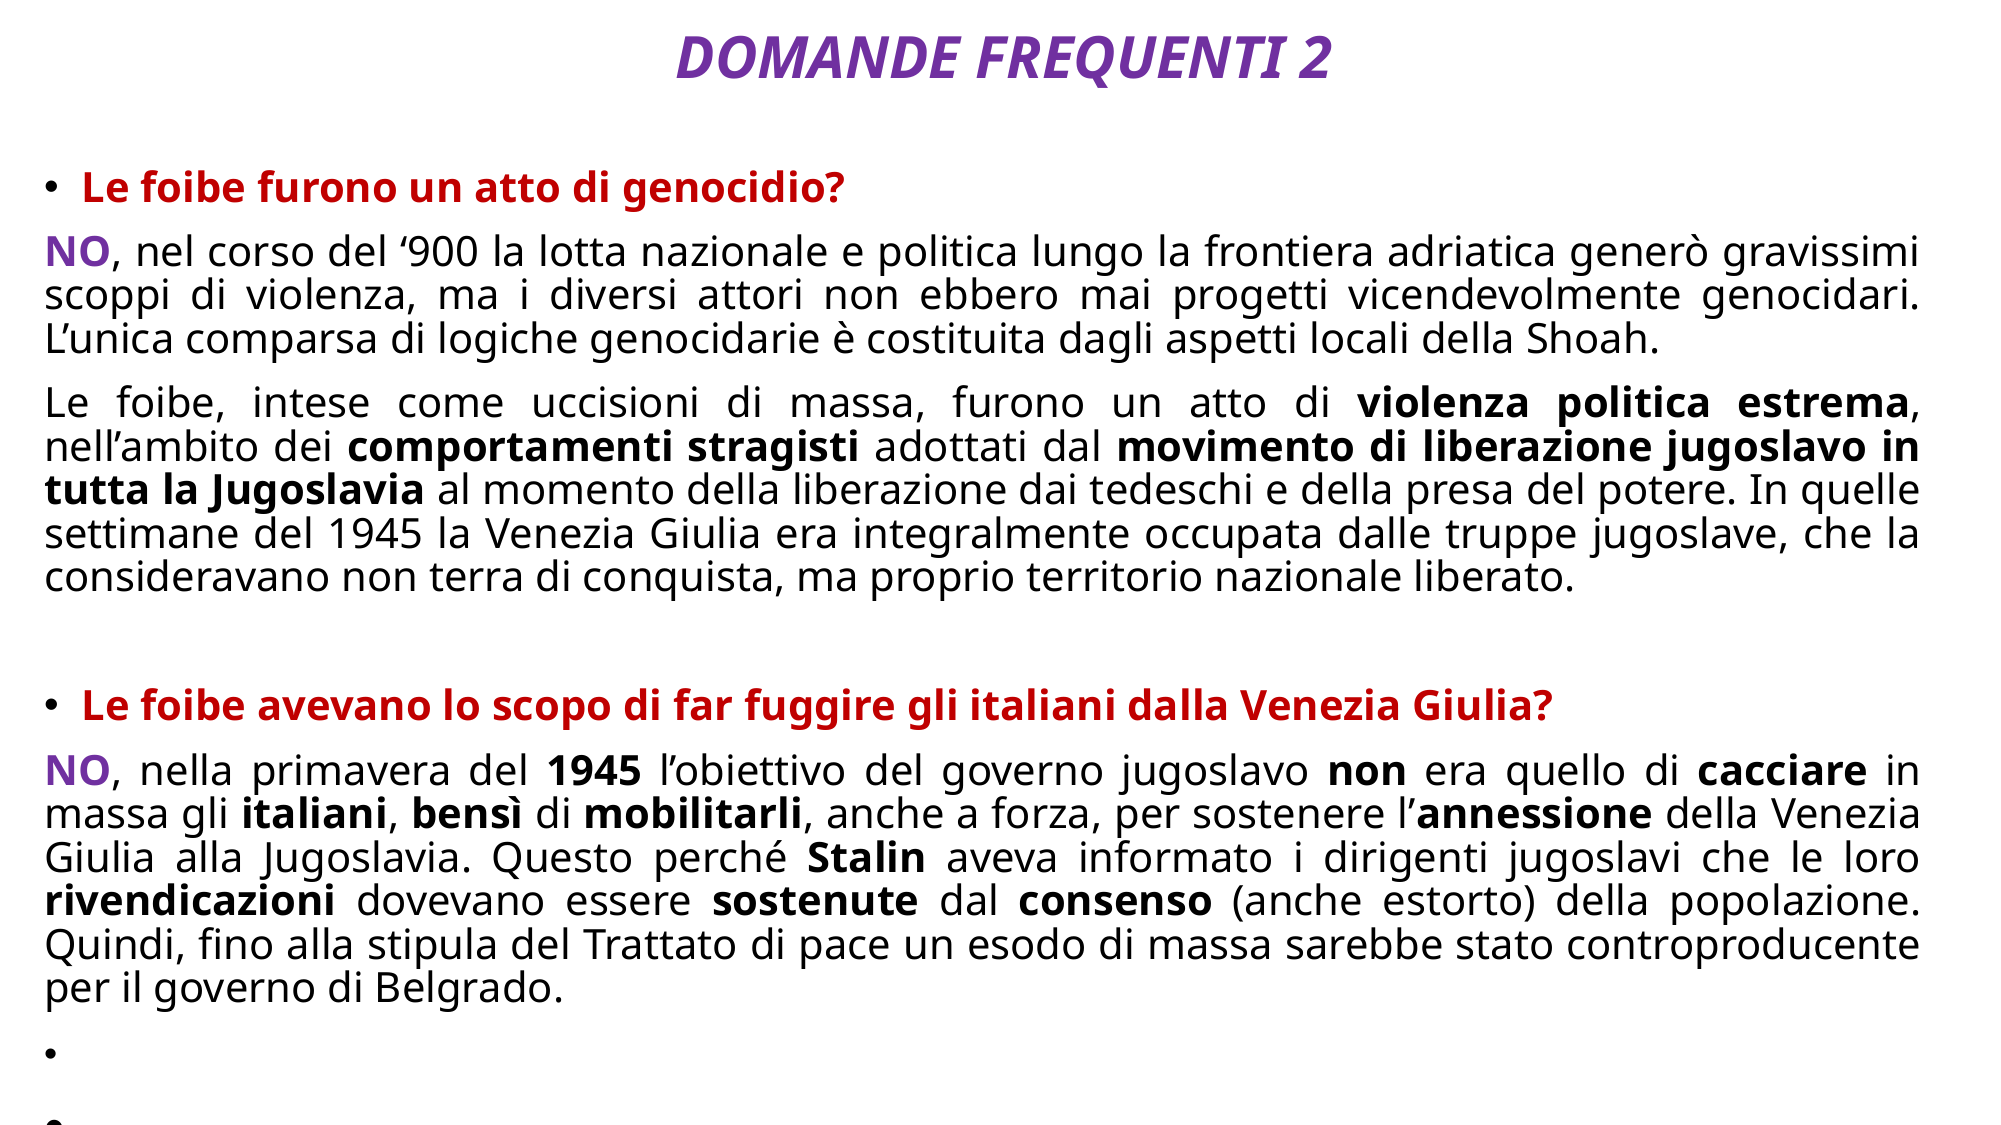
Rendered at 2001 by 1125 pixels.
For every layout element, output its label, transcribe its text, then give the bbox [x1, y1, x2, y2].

title DOMANDE FREQUENTI 2 [29, 11, 1980, 109]
list Le foibe furono un atto di genocidio? NO, nel corso del ‘900 la lotta nazionale e politica lungo la frontiera adriatica generò gravissimi scoppi di violenza, ma i diversi attori non ebbero mai progetti vicendevolmente genocidari. L’unica comparsa di logiche genocidarie è costituita dagli aspetti locali della Shoah. Le foibe, intese come uccisioni di massa, furono un atto di violenza politica estrema, nell’ambito dei comportamenti stragisti adottati dal movimento di liberazione jugoslavo in tutta la Jugoslavia al momento della liberazione dai tedeschi e della presa del potere. In quelle settimane del 1945 la Venezia Giulia era integralmente occupata dalle truppe jugoslave, che la consideravano non terra di conquista, ma proprio territorio nazionale liberato. Le foibe avevano lo scopo di far fuggire gli italiani dalla Venezia Giulia? NO, nella primavera del 1945 l’obiettivo del governo jugoslavo non era quello di cacciare in massa gli italiani, bensì di mobilitarli, anche a forza, per sostenere l’annessione della Venezia Giulia alla Jugoslavia. Questo perché Stalin aveva informato i dirigenti jugoslavi che le loro rivendicazioni dovevano essere sostenute dal consenso (anche estorto) della popolazione. Quindi, fino alla stipula del Trattato di pace un esodo di massa sarebbe stato controproducente per il governo di Belgrado. [29, 159, 1937, 1101]
